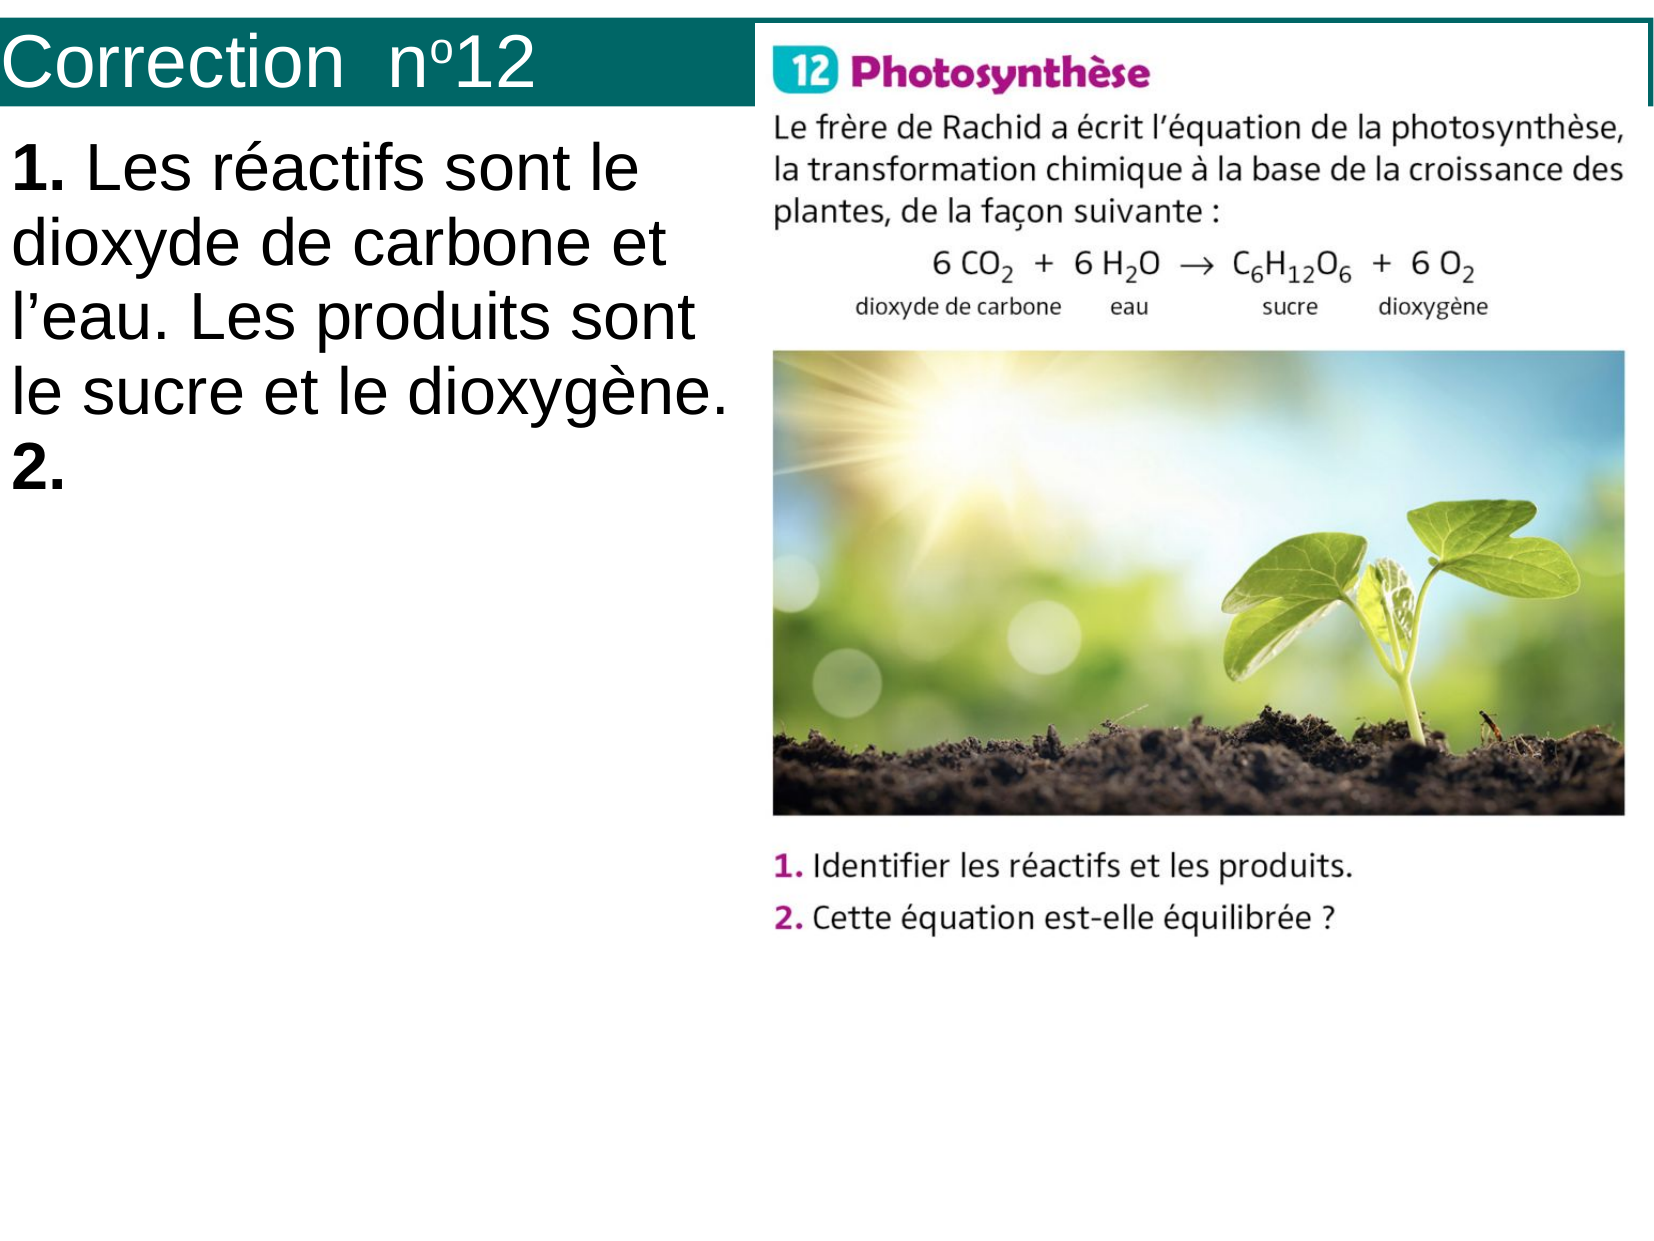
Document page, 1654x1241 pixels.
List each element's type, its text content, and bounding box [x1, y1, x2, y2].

picture [755, 23, 1648, 957]
subtitle 1. Les réactifs sont le dioxyde de carbone et l’eau. Les produits sont le sucre et le dioxygène. 2. [11, 129, 1642, 1229]
title Correction no12 [0, 17, 1654, 107]
